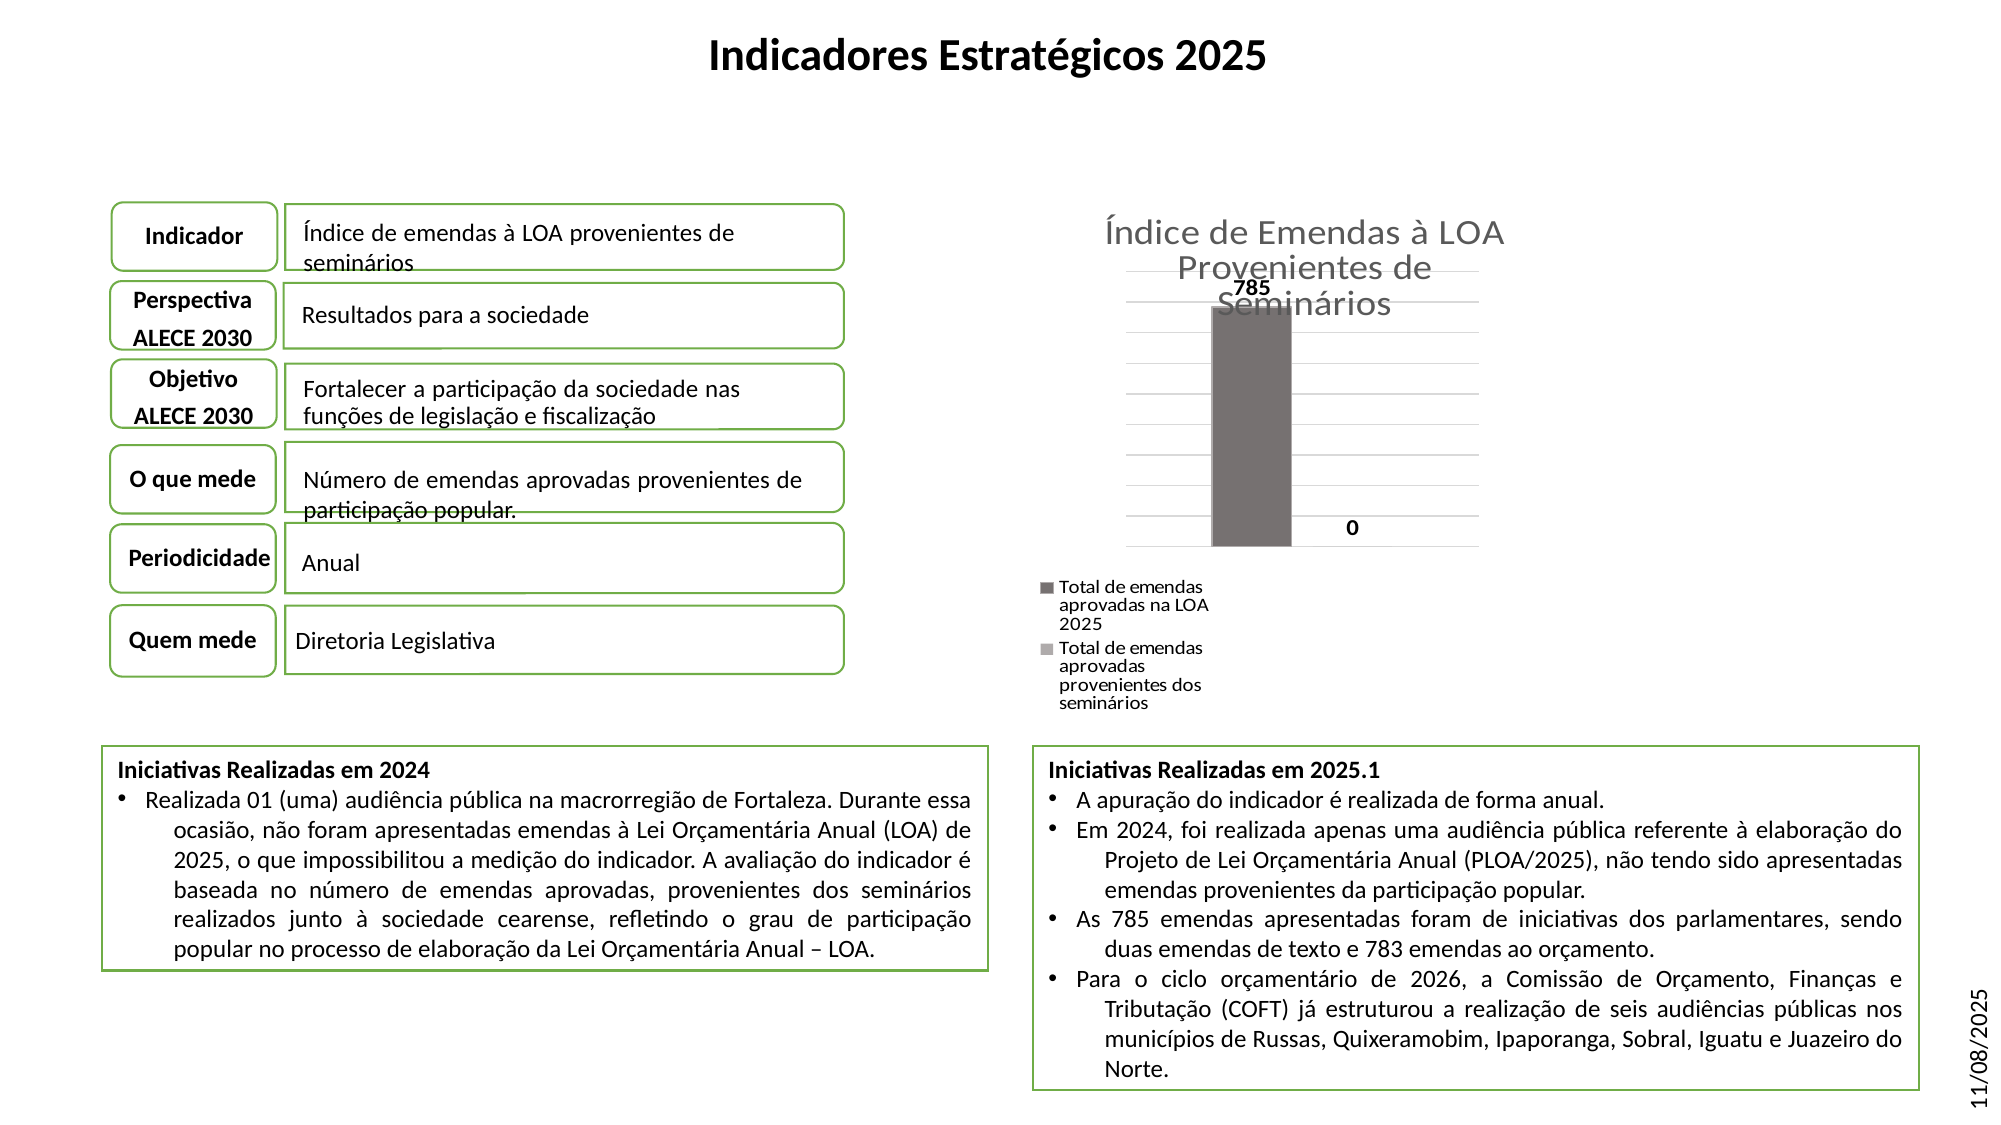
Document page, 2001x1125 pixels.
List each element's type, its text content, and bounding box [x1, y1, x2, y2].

text_box Perspectiva ALECE 2030 [118, 283, 268, 347]
text_box Iniciativas Realizadas em 2025.1 A apuração do indicador é realizada de forma anual. Em 2024, foi realizada apenas uma audiência pública referente à elaboração do Projeto de Lei Orçamentária Anual (PLOA/2025), não tendo sido apresentadas emendas provenientes da participação popular. As 785 emendas apresentadas foram de iniciativas dos parlamentares, sendo duas emendas de texto e 783 emendas ao orçamento. Para o ciclo orçamentário de 2026, a Comissão de Orçamento, Finanças e Tributação (COFT) já estruturou a realização de seis audiências públicas nos municípios de Russas, Quixeramobim, Ipaporanga, Sobral, Iguatu e Juazeiro do Norte. [1033, 746, 1919, 1090]
text_box Periodicidade [118, 527, 281, 590]
text_box Número de emendas aprovadas provenientes de participação popular. [285, 454, 827, 504]
text_box Resultados para a sociedade [284, 286, 827, 345]
text_box Anual [284, 536, 825, 586]
text_box Fortalecer a participação da sociedade nas funções de legislação e fiscalização [285, 367, 827, 426]
text_box O que mede [118, 447, 268, 511]
chart [1033, 189, 1576, 720]
text_box Indicador [120, 205, 269, 268]
text_box Diretoria Legislativa [277, 619, 831, 660]
text_box Objetivo ALECE 2030 [119, 362, 269, 425]
text_box Quem mede [118, 608, 268, 674]
title Indicadores Estratégicos 2025 [671, 22, 1305, 89]
text_box Iniciativas Realizadas em 2024 Realizada 01 (uma) audiência pública na macrorregião de Fortaleza. Durante essa ocasião, não foram apresentadas emendas à Lei Orçamentária Anual (LOA) de 2025, o que impossibilitou a medição do indicador. A avaliação do indicador é baseada no número de emendas aprovadas, provenientes dos seminários realizados junto à sociedade cearense, refletindo o grau de participação popular no processo de elaboração da Lei Orçamentária Anual – LOA. [102, 746, 988, 971]
text_box 11/08/2025 [1954, 972, 2000, 1125]
text_box Índice de emendas à LOA provenientes de seminários [285, 207, 827, 267]
